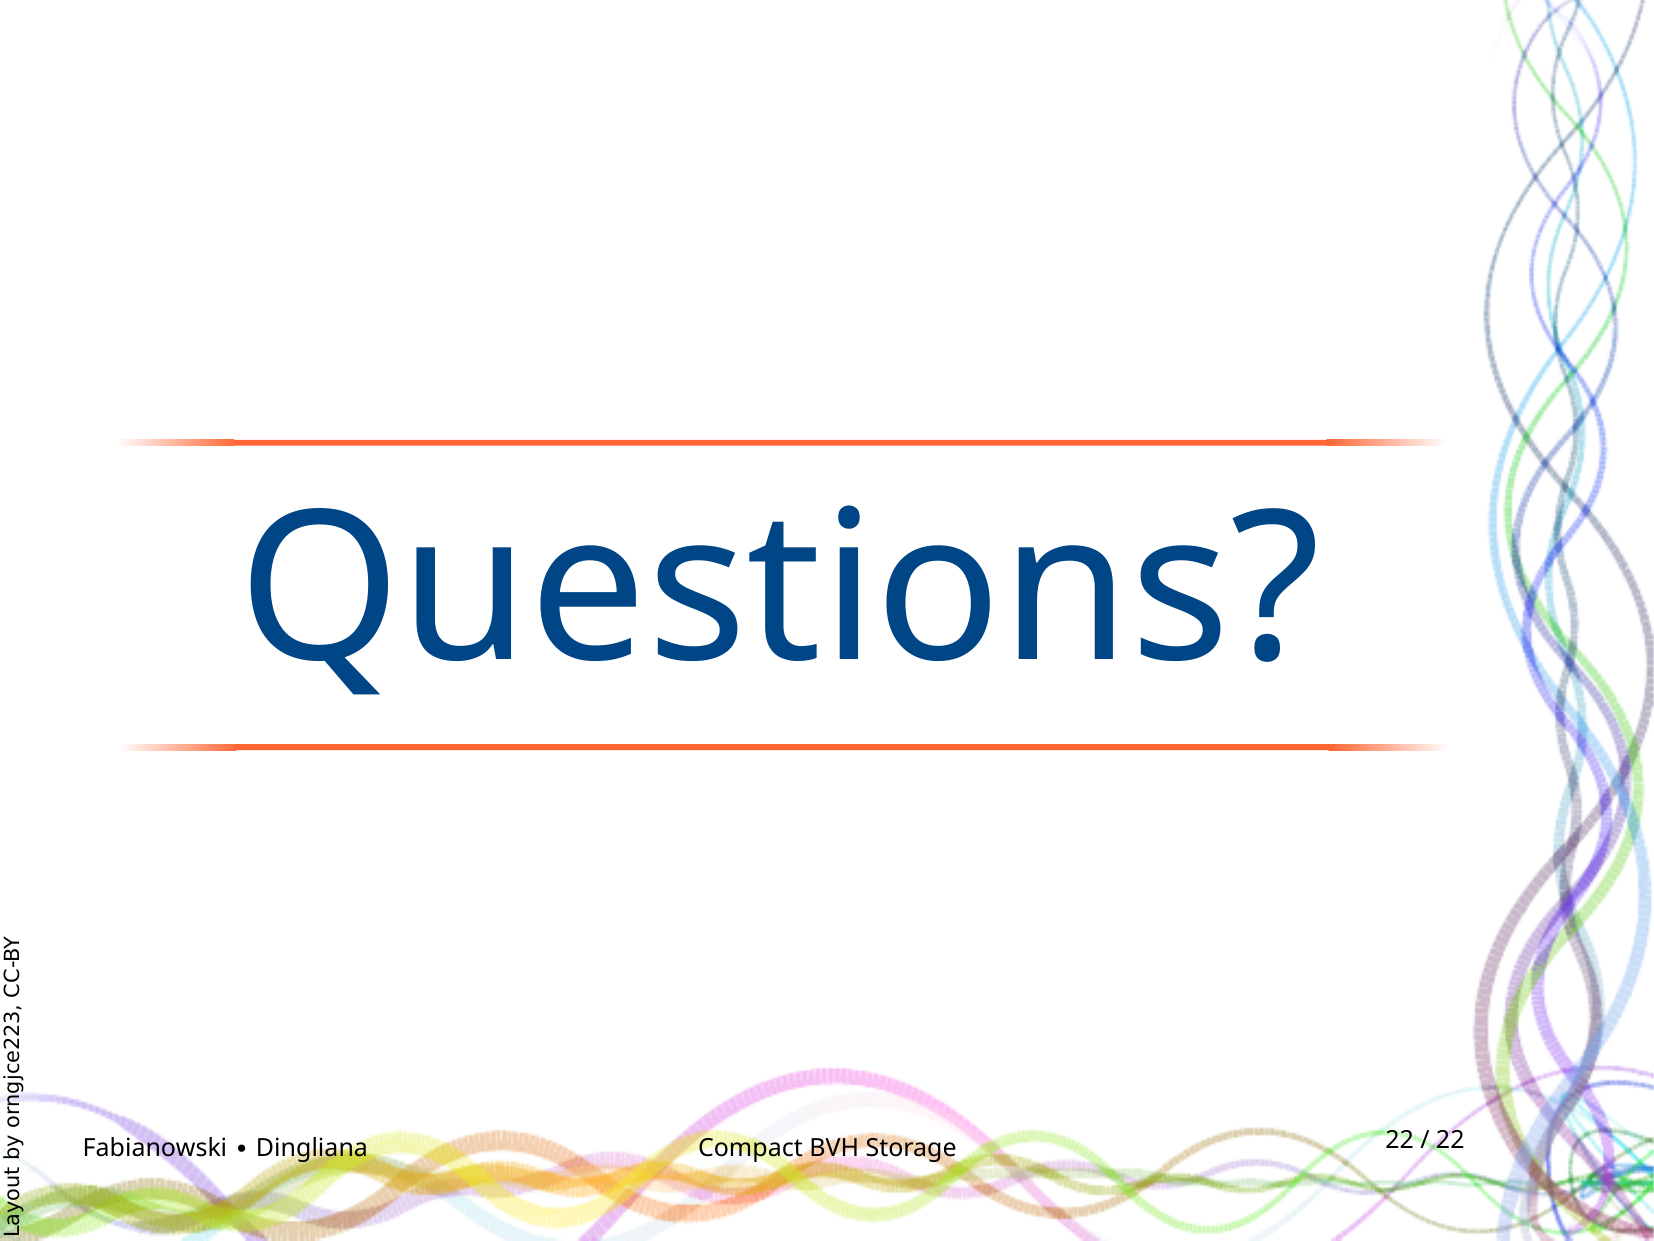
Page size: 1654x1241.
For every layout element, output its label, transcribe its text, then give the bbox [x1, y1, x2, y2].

text_box [118, 744, 1447, 751]
picture [0, 0, 1654, 1241]
subtitle Questions? [82, 49, 1477, 1109]
text_box [116, 439, 1445, 446]
text_box 22 / 22 [1346, 1122, 1477, 1153]
